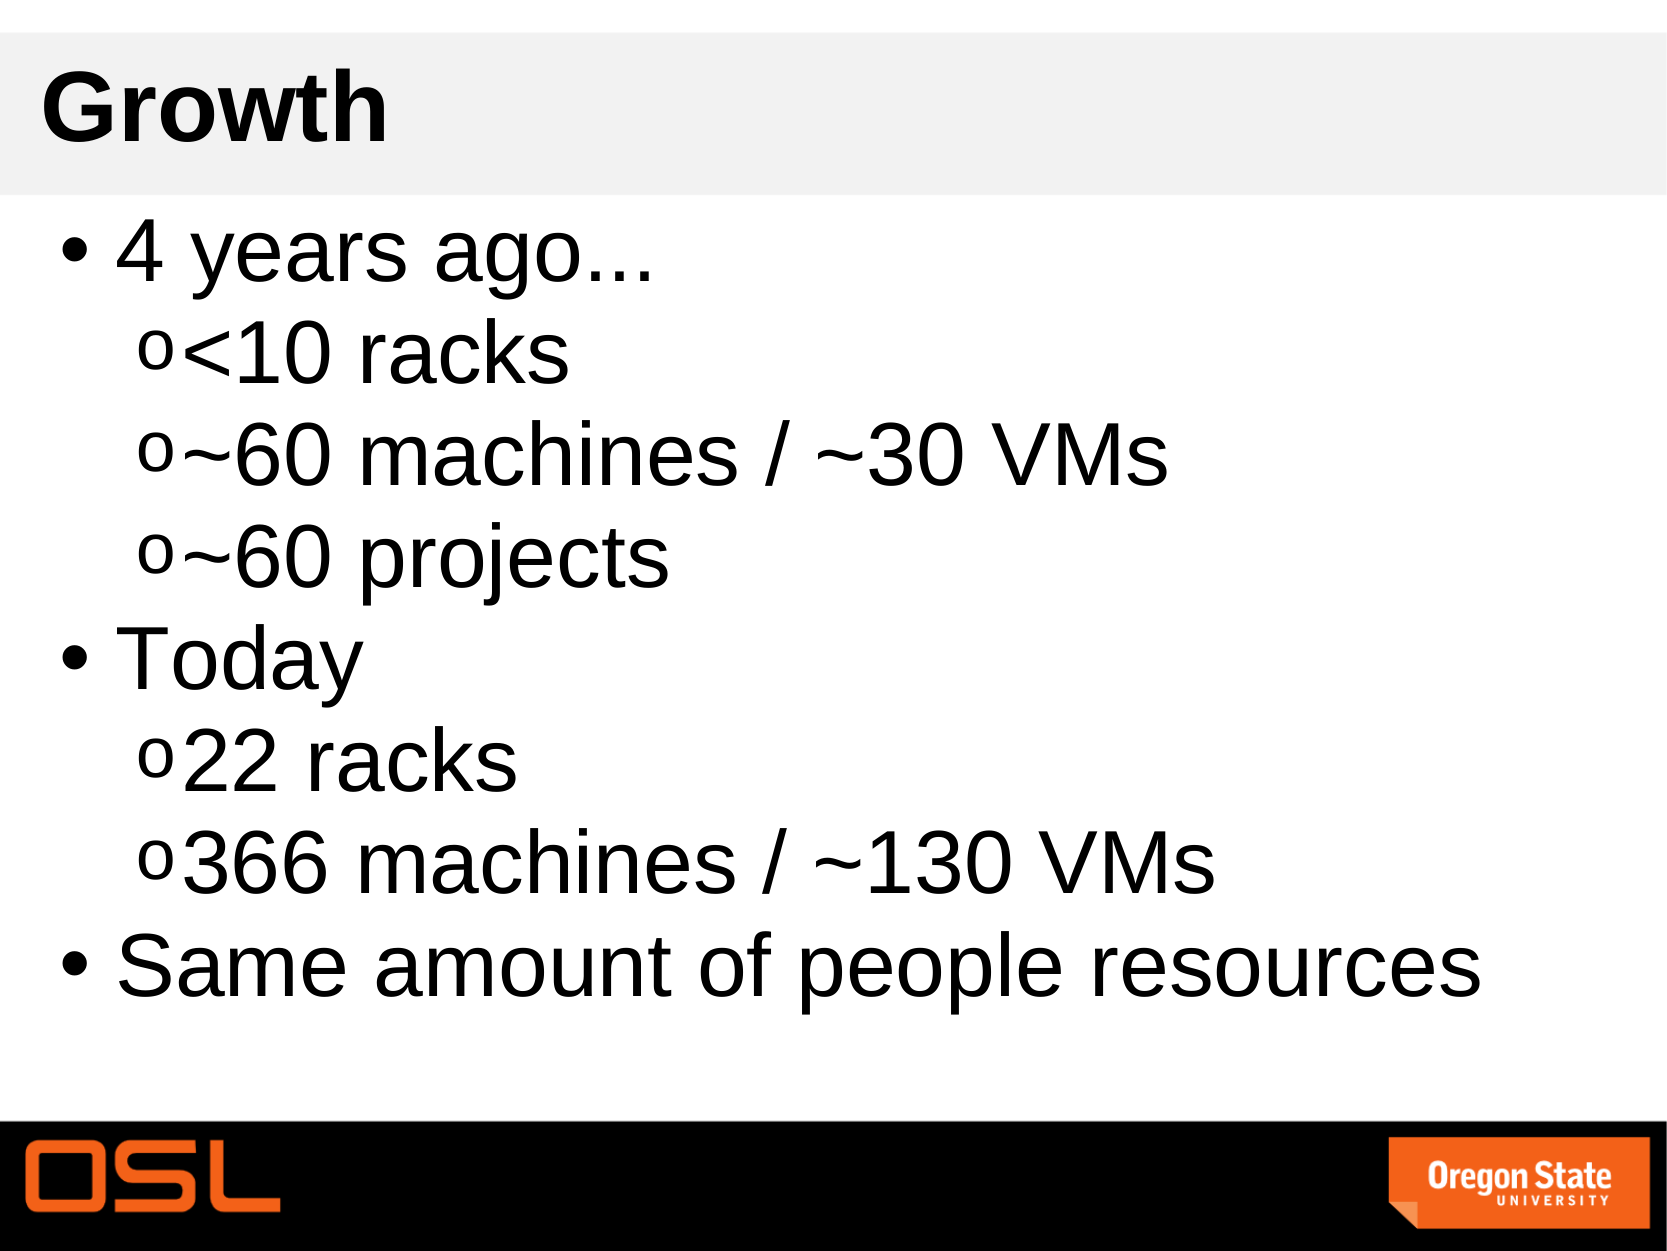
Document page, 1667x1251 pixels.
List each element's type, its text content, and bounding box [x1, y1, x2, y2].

list 4 years ago... <10 racks ~60 machines / ~30 VMs ~60 projects Today 22 racks 366 machines / ~130 VMs Same amount of people resources [40, 200, 1626, 1102]
title Growth [40, 50, 1627, 201]
picture [0, 0, 1667, 1251]
